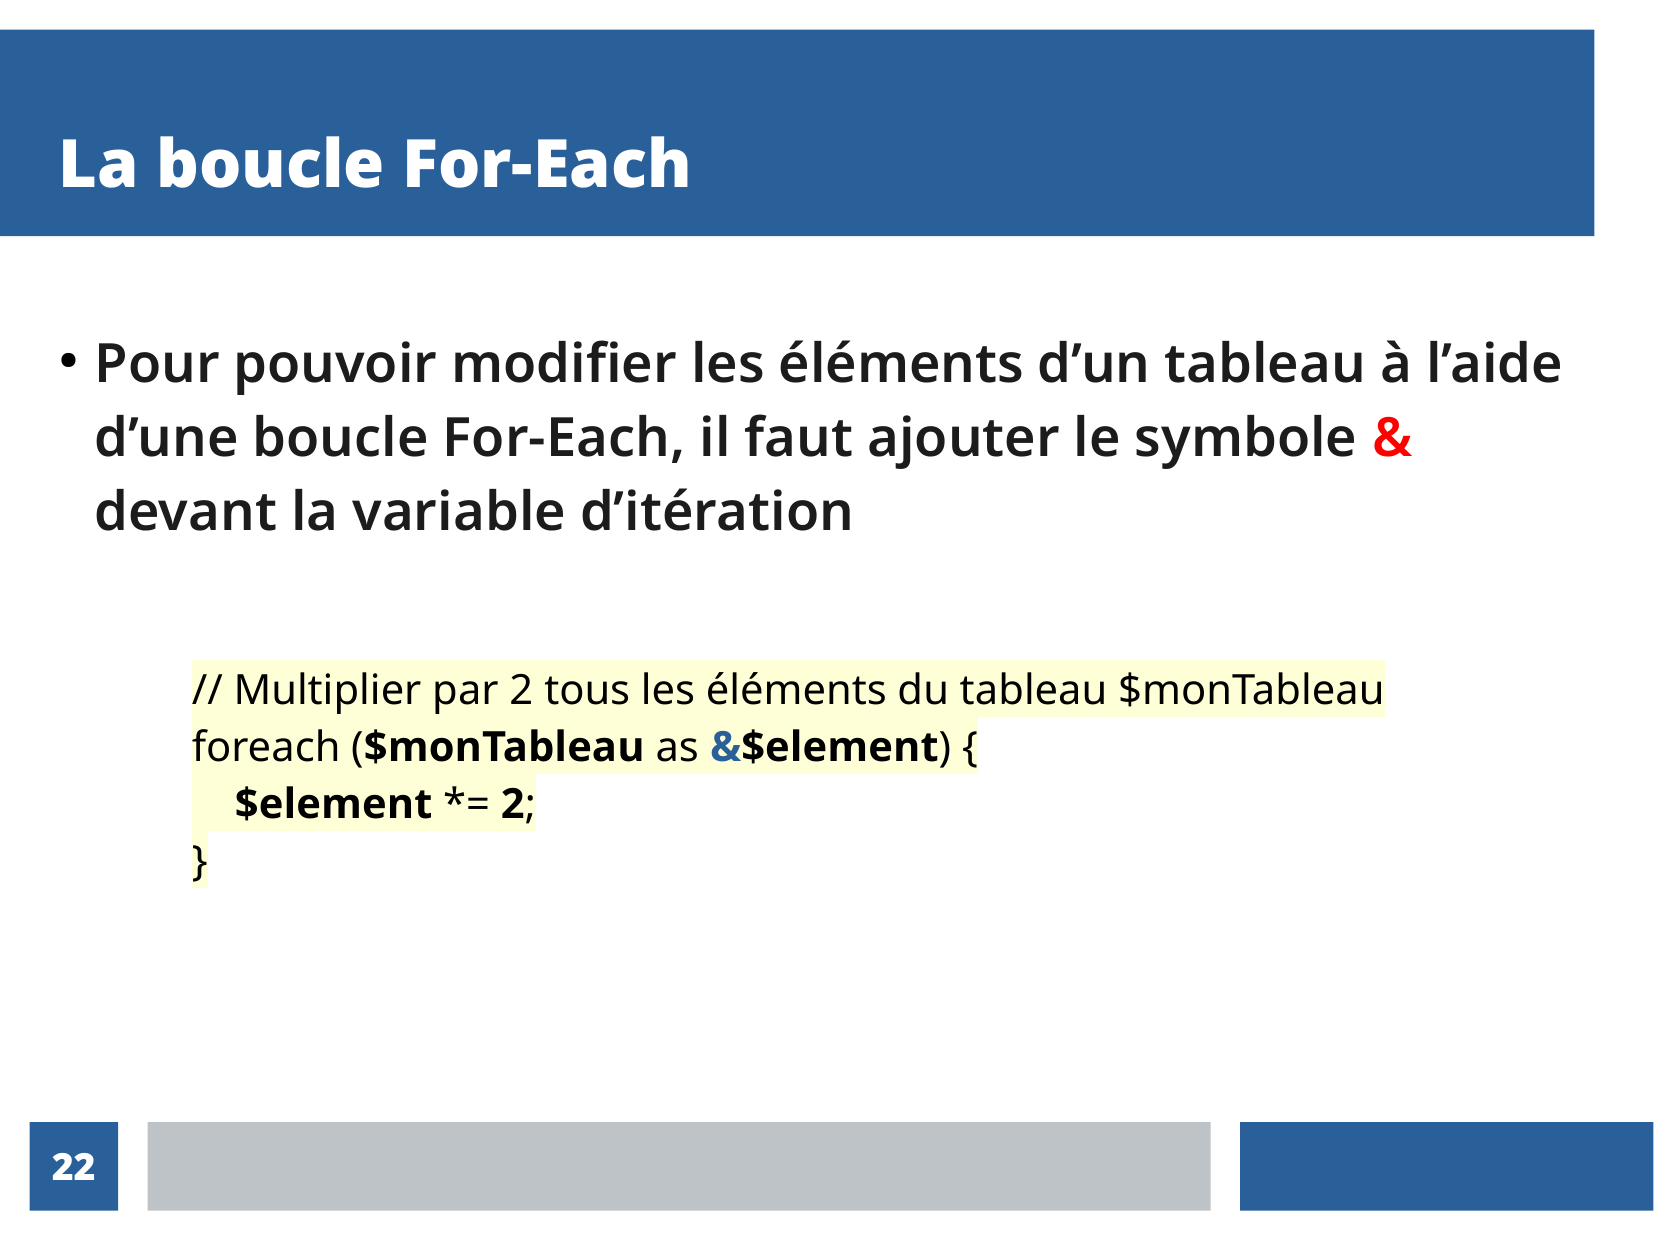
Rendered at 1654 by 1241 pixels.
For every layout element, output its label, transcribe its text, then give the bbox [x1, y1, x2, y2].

title La boucle For-Each [59, 59, 1595, 207]
list Pour pouvoir modifier les éléments d’un tableau à l’aide d’une boucle For-Each, il faut ajouter le symbole & devant la variable d’itération [59, 324, 1565, 615]
text_box // Multiplier par 2 tous les éléments du tableau $monTableau foreach ($monTableau as &$element) { $element *= 2; } [177, 652, 1484, 910]
